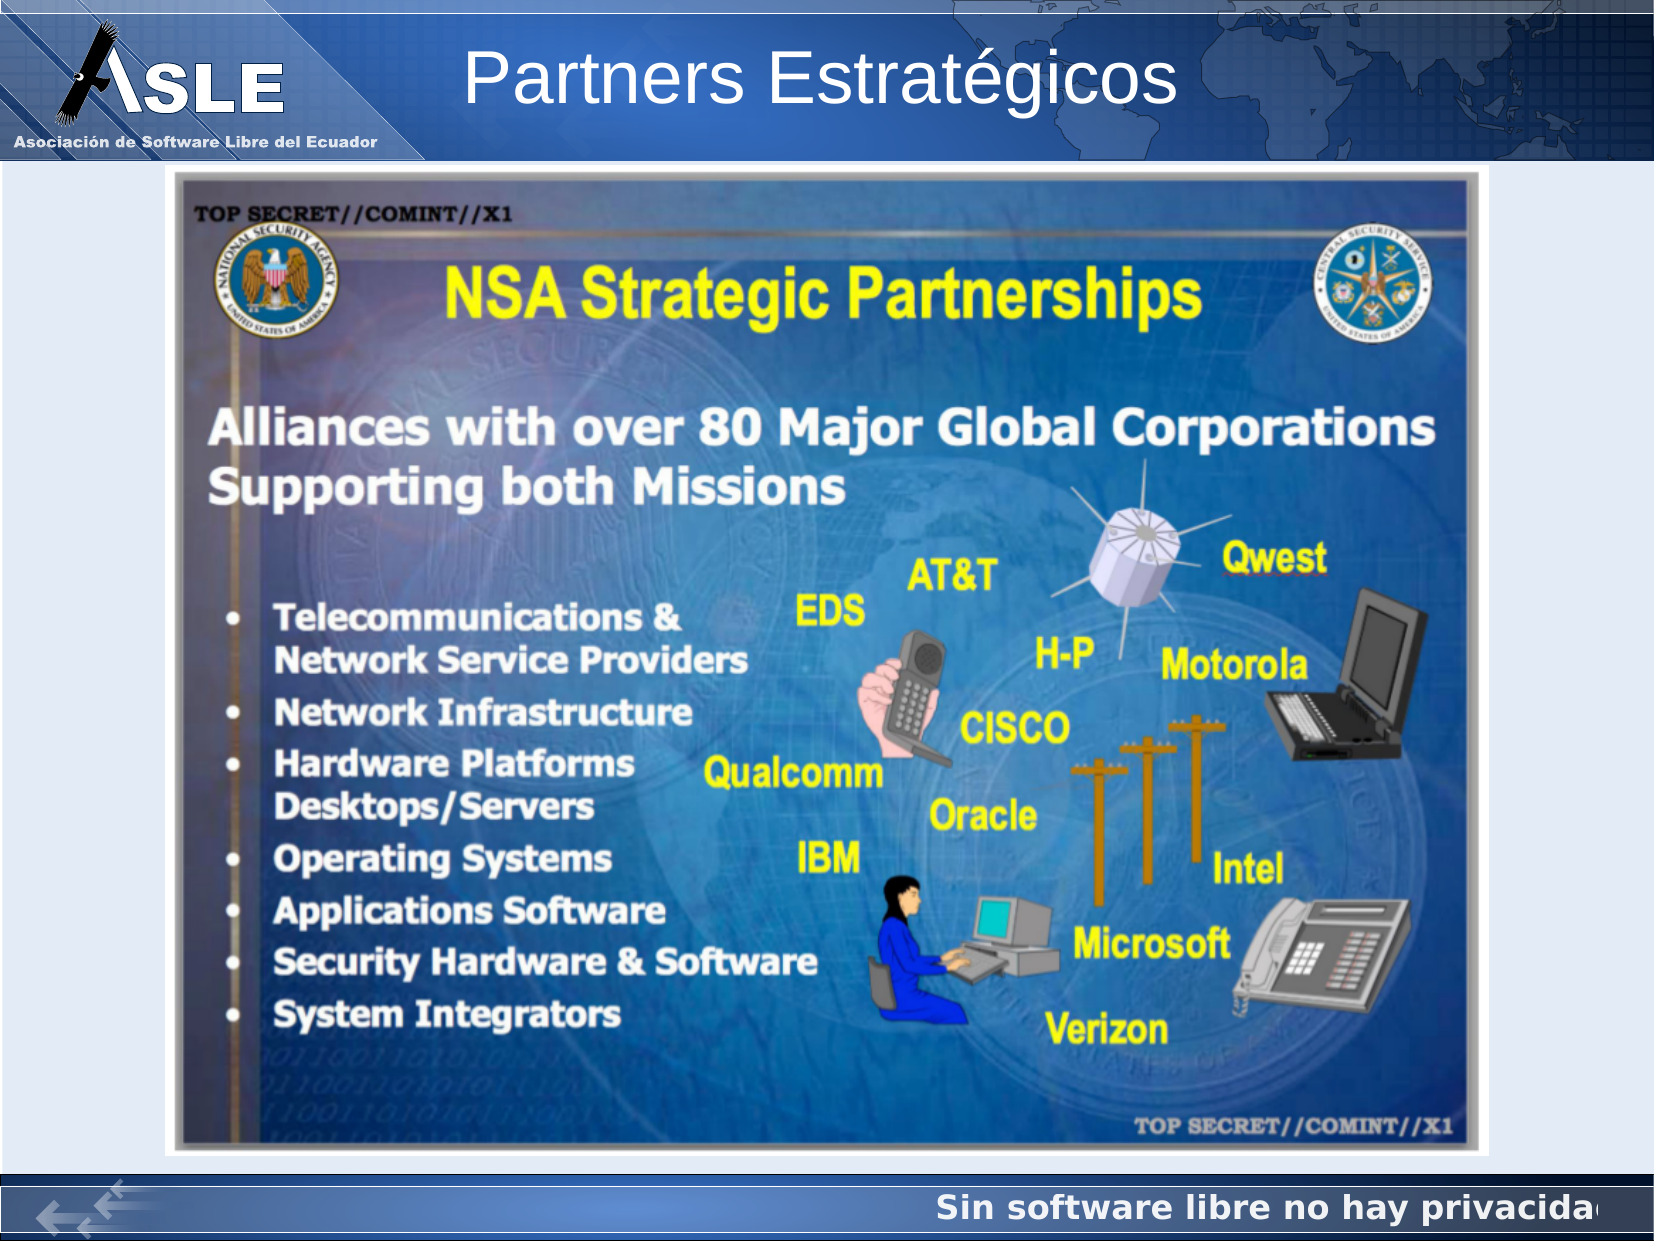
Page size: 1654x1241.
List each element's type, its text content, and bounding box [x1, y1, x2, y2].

title Partners Estratégicos [0, 26, 1642, 130]
picture [165, 165, 1489, 1156]
